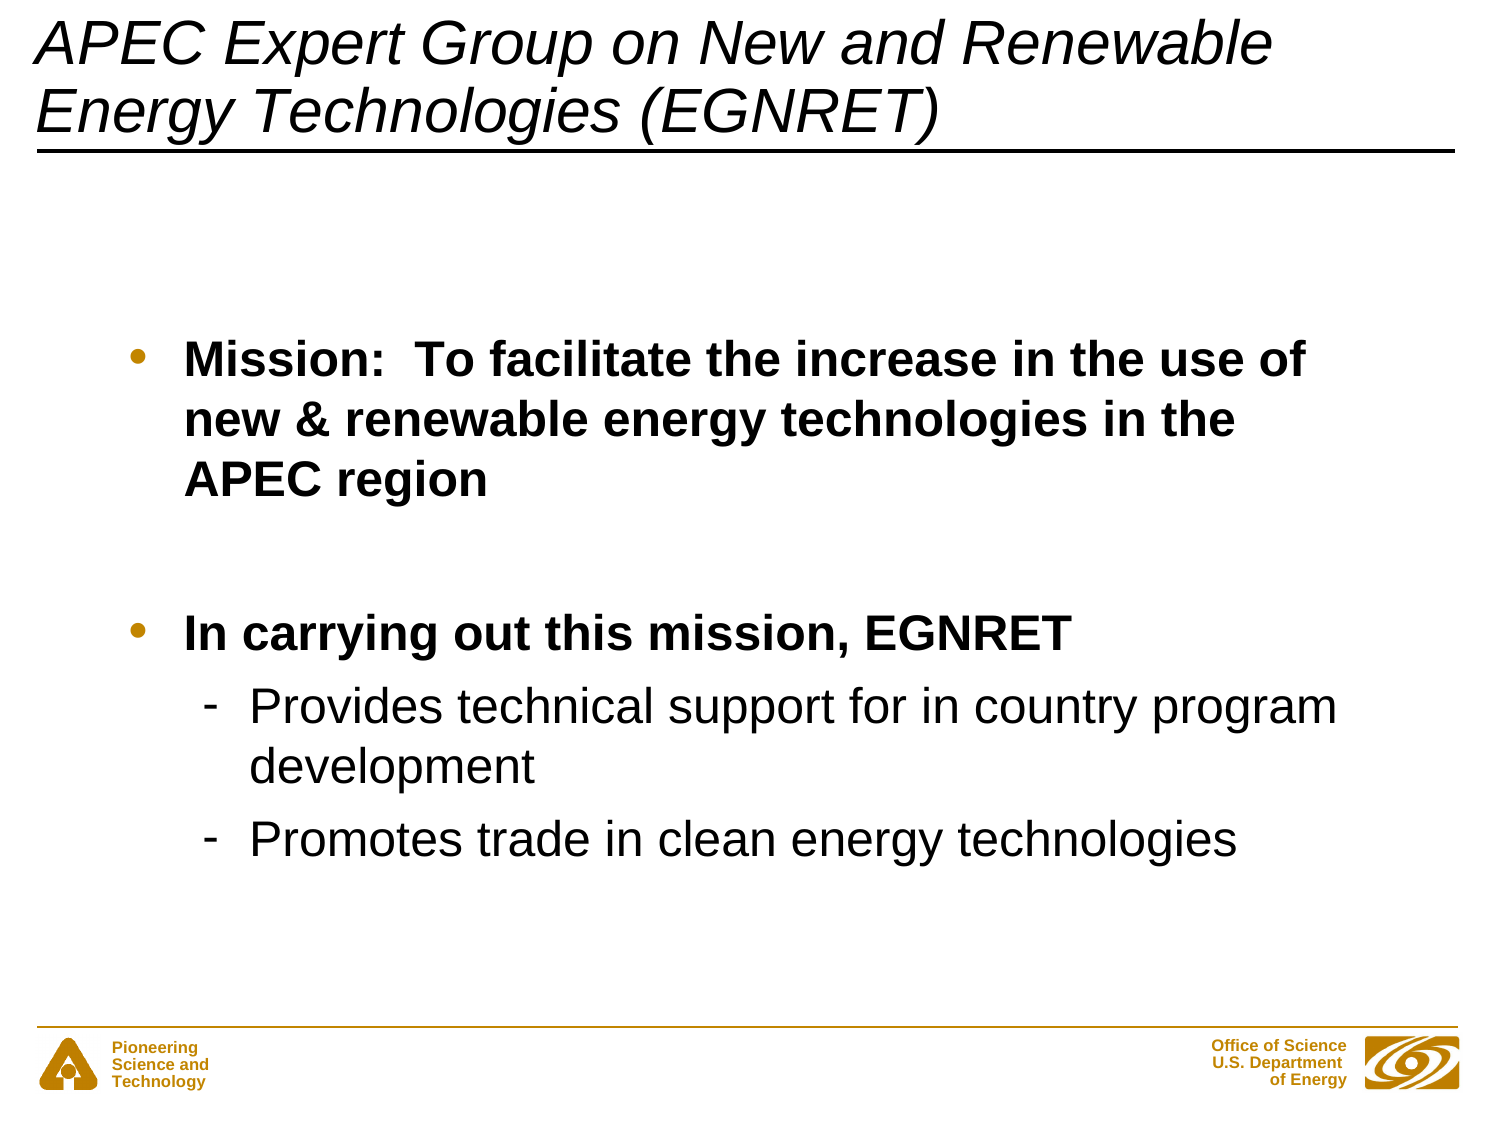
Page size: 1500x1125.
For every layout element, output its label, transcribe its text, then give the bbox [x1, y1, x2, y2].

title APEC Expert Group on New and Renewable Energy Technologies (EGNRET) [21, 10, 1459, 154]
picture [35, 1034, 101, 1094]
list Mission: To facilitate the increase in the use of new & renewable energy technologies in the APEC region In carrying out this mission, EGNRET Provides technical support for in country program development Promotes trade in clean energy technologies [112, 249, 1388, 874]
picture [1362, 1032, 1463, 1093]
